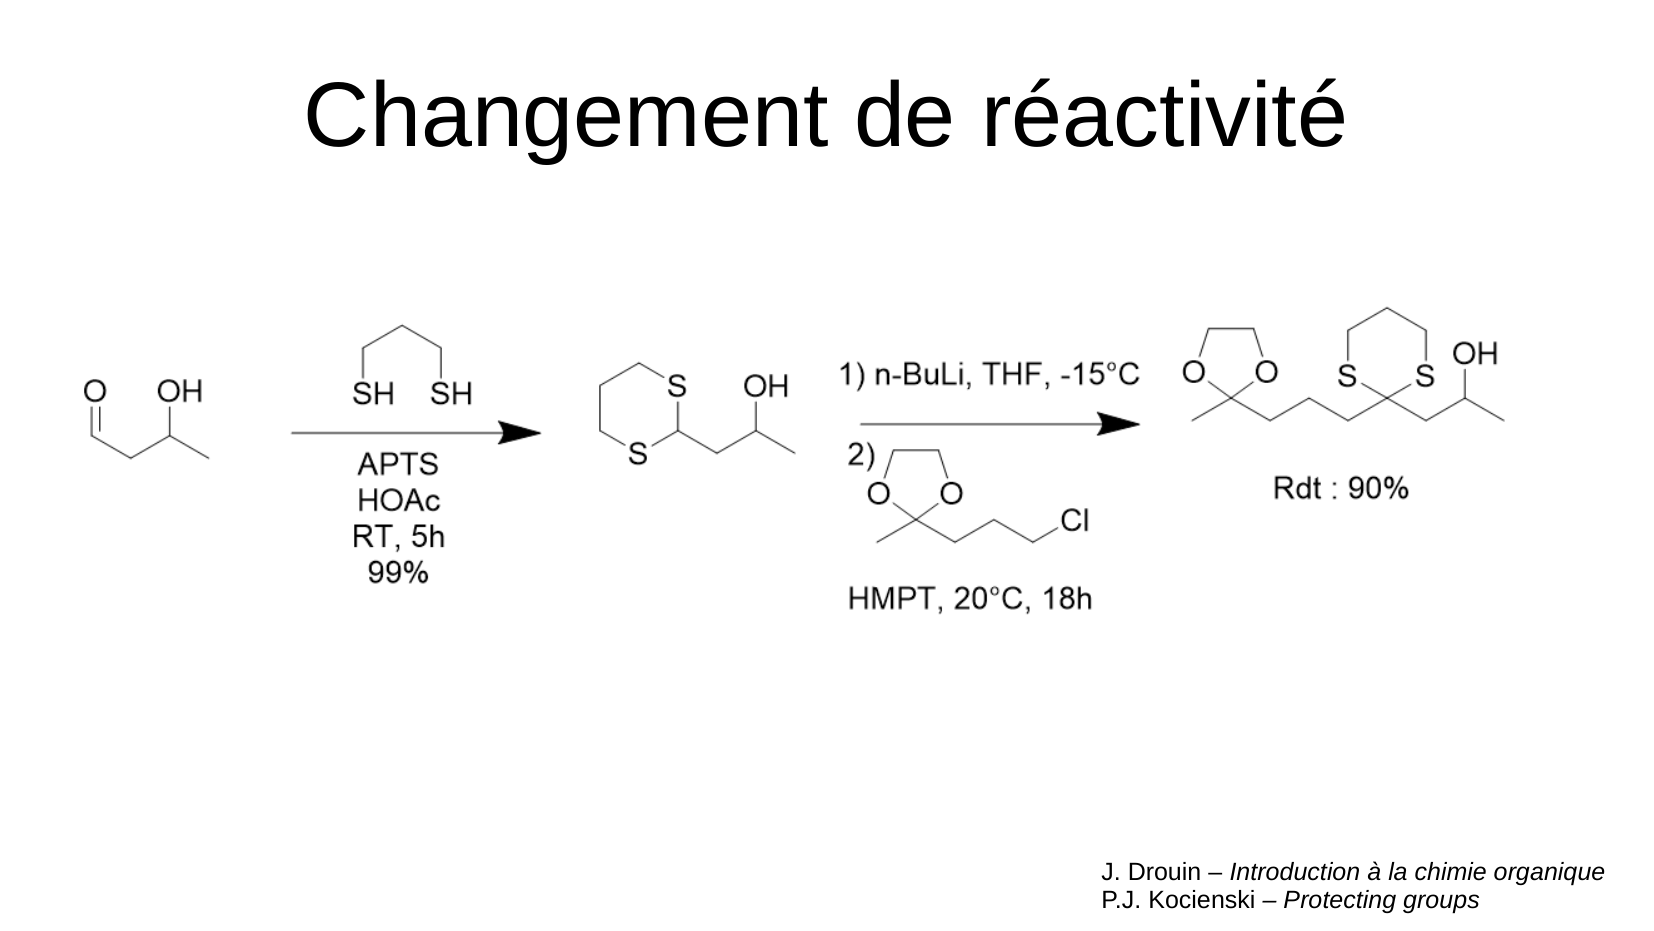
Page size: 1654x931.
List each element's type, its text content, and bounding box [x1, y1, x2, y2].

title Changement de réactivité [82, 37, 1571, 193]
text_box J. Drouin – Introduction à la chimie organique P.J. Kocienski – Protecting groups [1086, 850, 1654, 922]
picture [48, 299, 1571, 650]
